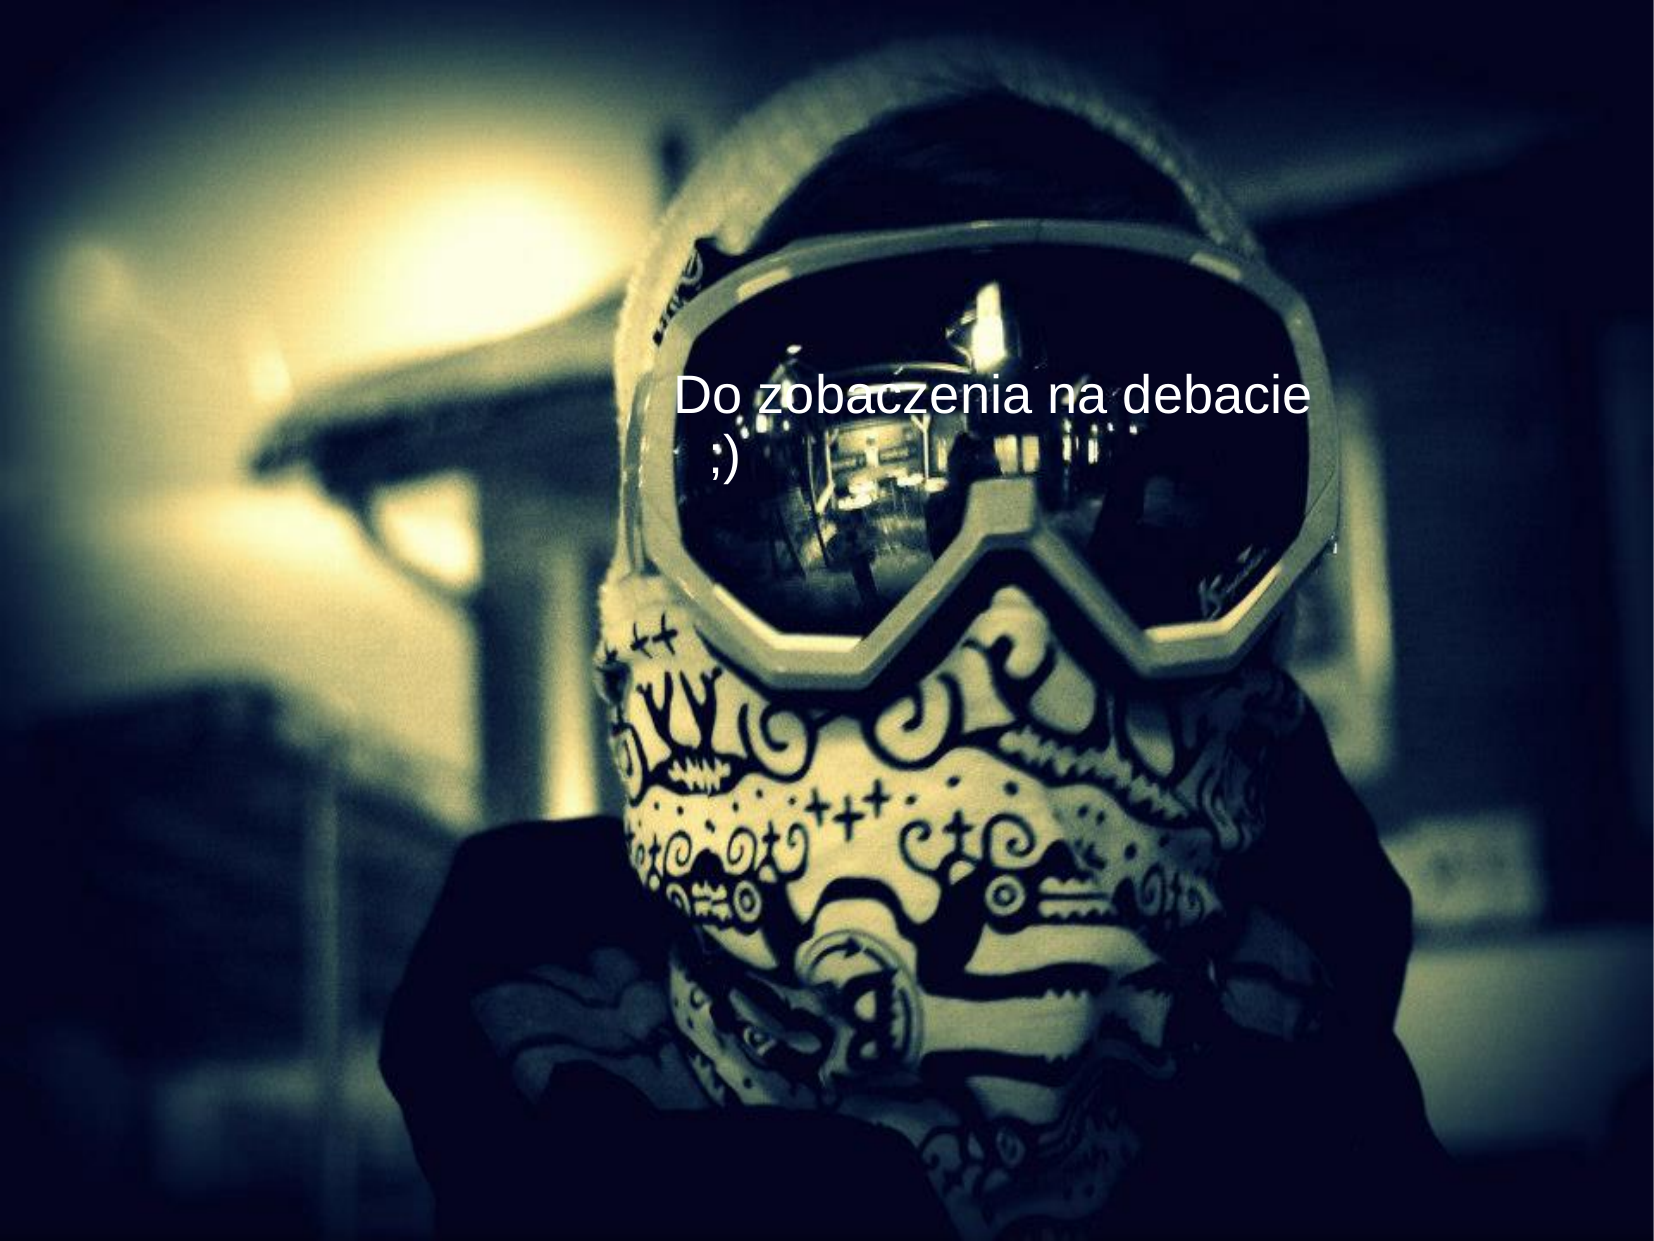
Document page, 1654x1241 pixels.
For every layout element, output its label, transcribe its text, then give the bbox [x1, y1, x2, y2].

picture [0, 0, 1654, 1241]
list Do zobaczenia na debacie ;) [0, 307, 1489, 1046]
